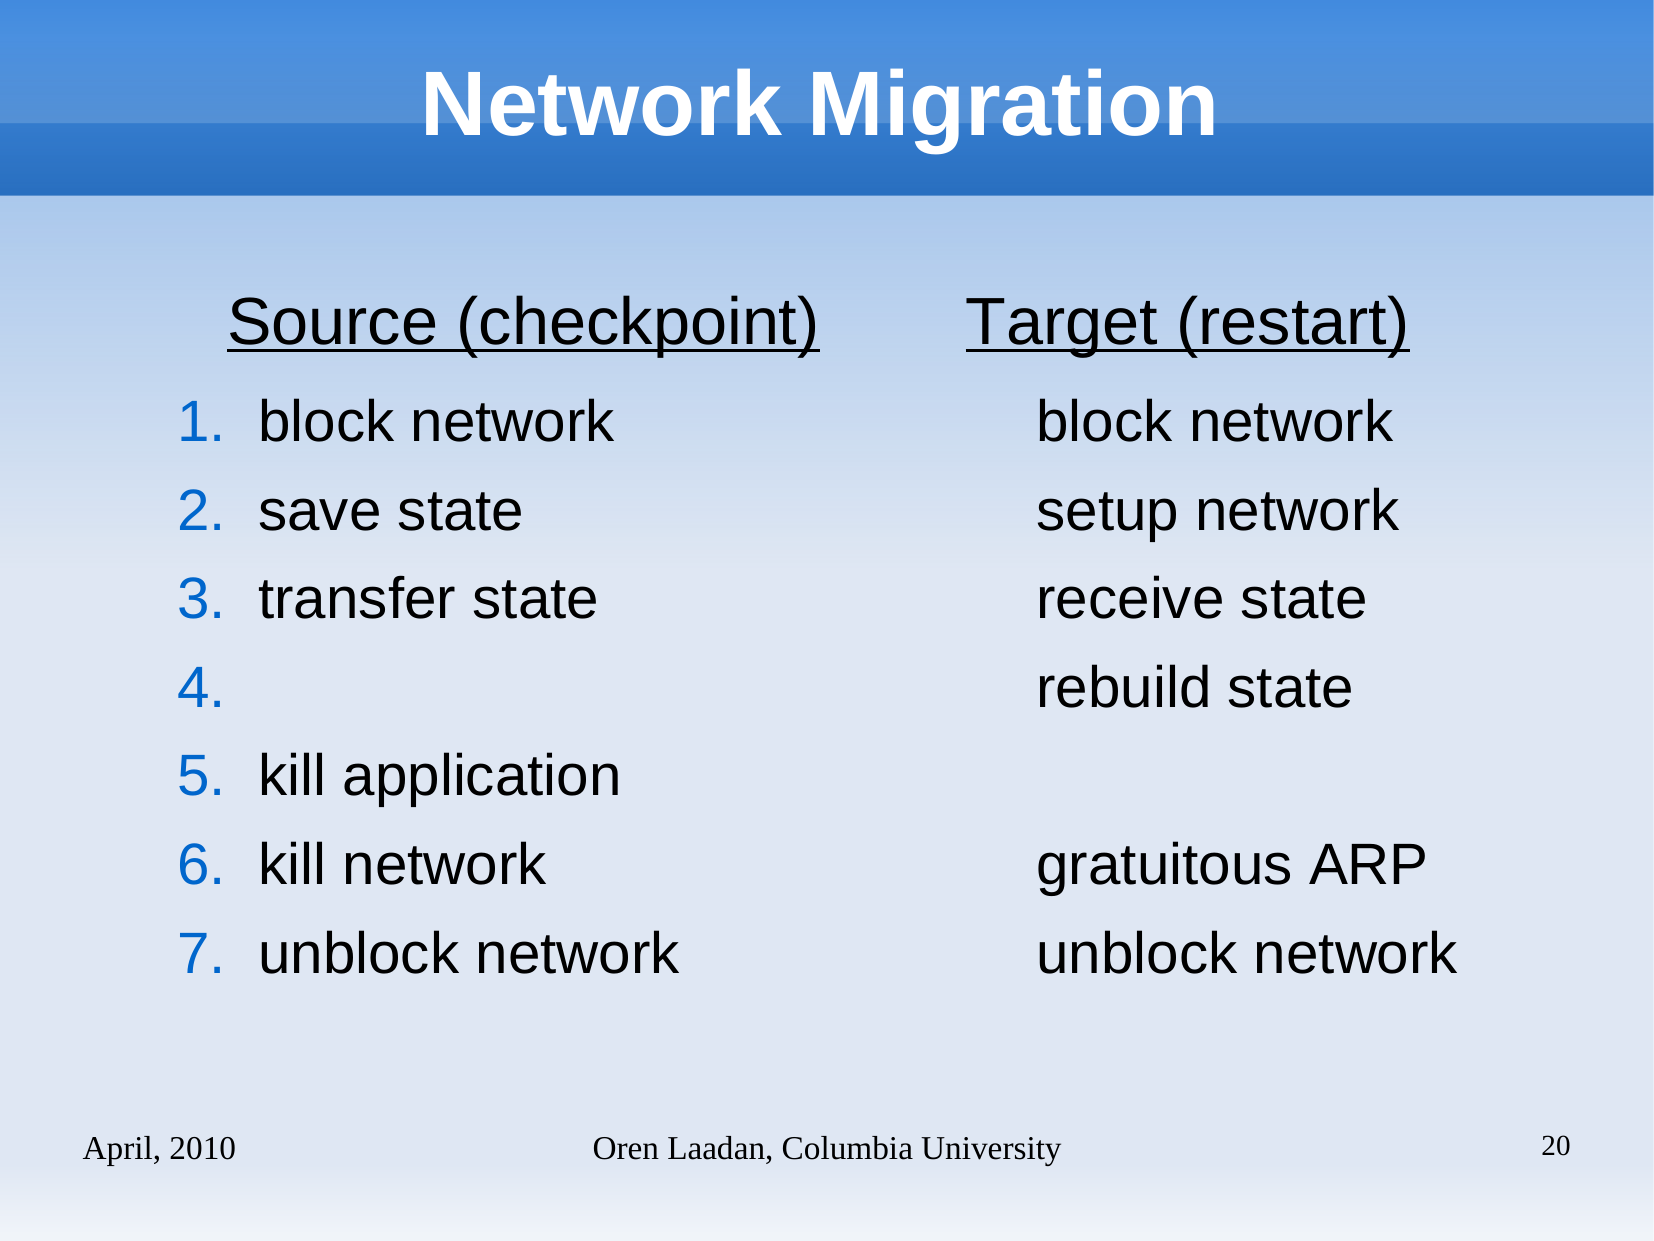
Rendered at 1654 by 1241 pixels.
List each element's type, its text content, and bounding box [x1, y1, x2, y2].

picture [0, 0, 1654, 1241]
title Network Migration [76, 7, 1565, 200]
list Source (checkpoint) Target (restart) block network block network save state setup network transfer state receive state rebuild state kill application kill network gratuitous ARP unblock network unblock network [82, 284, 1571, 1088]
